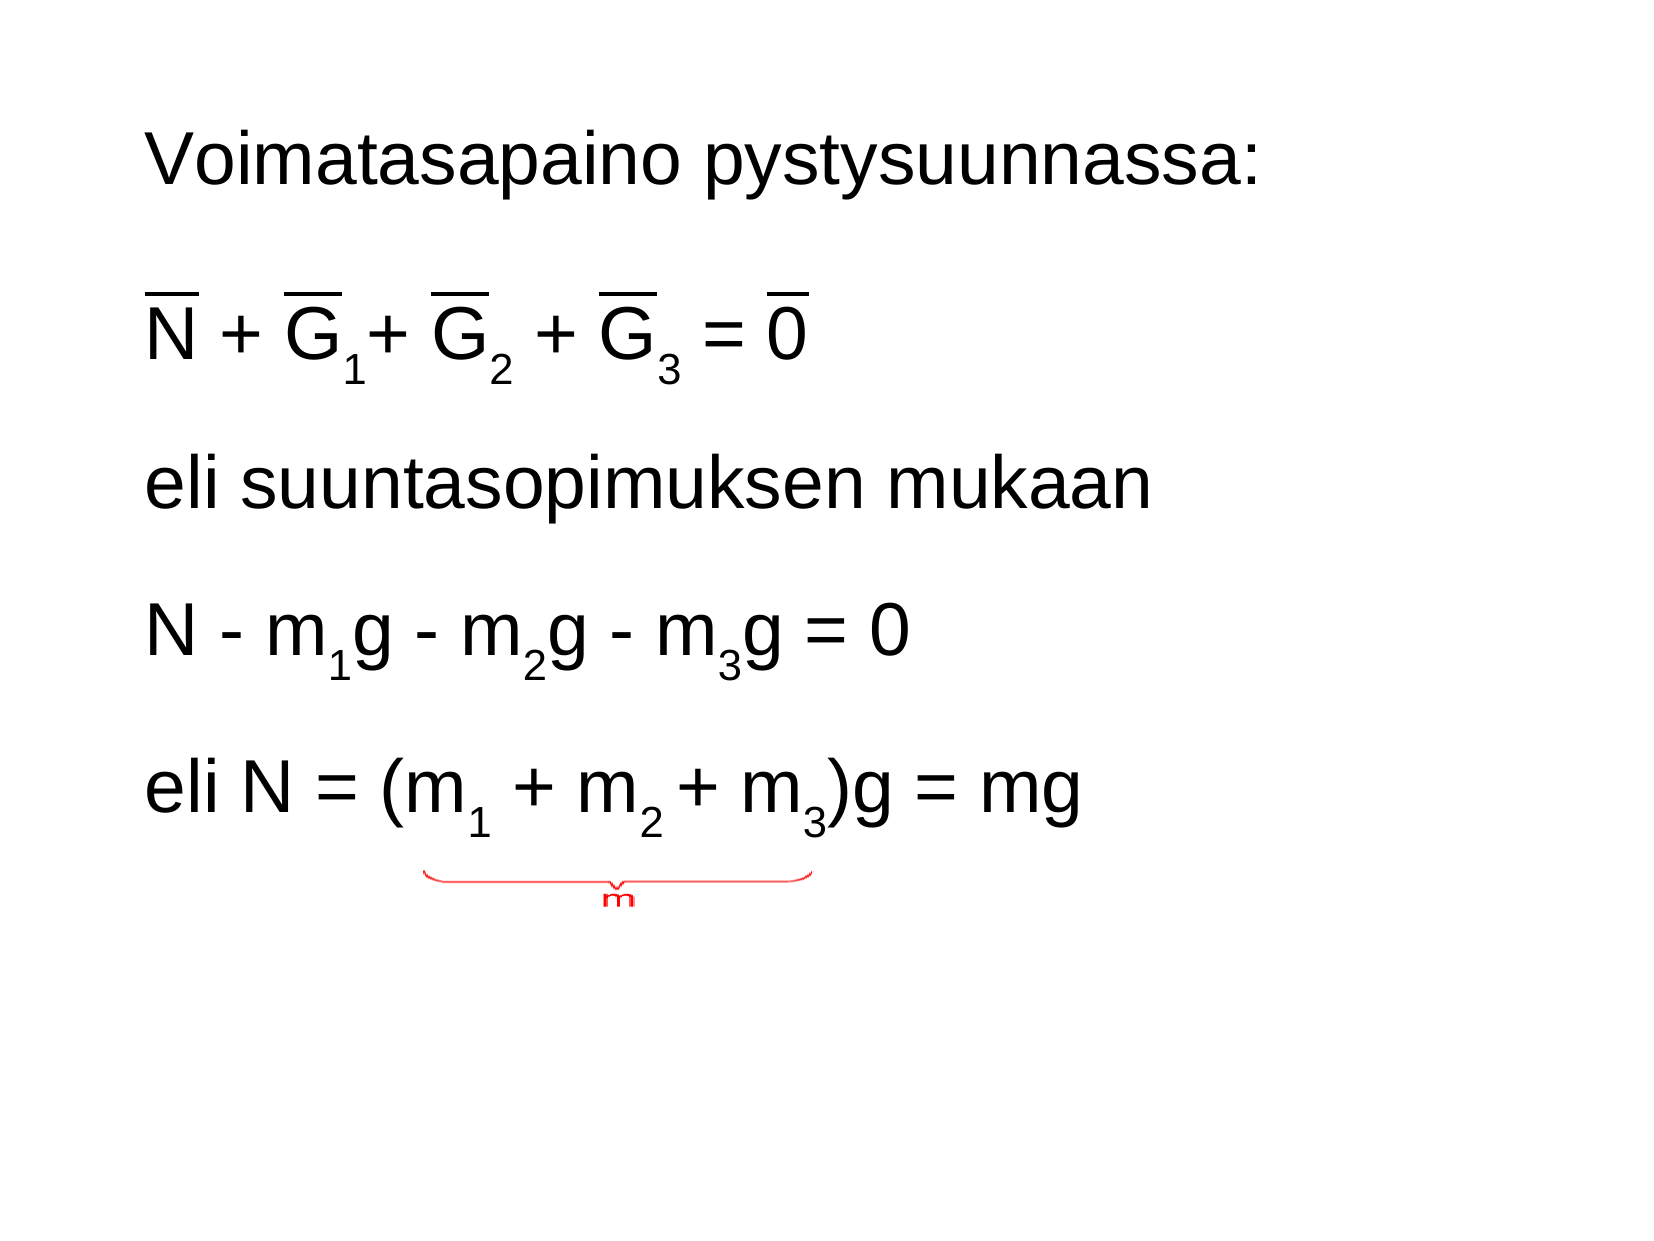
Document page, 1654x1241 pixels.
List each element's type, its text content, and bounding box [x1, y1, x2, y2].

picture [363, 844, 885, 934]
text_box Voimatasapaino pystysuunnassa: N + G1+ G2 + G3 = 0 eli suuntasopimuksen mukaan N - m1g - m2g - m3g = 0 eli N = (m1 + m2 + m3)g = mg [129, 104, 1536, 845]
